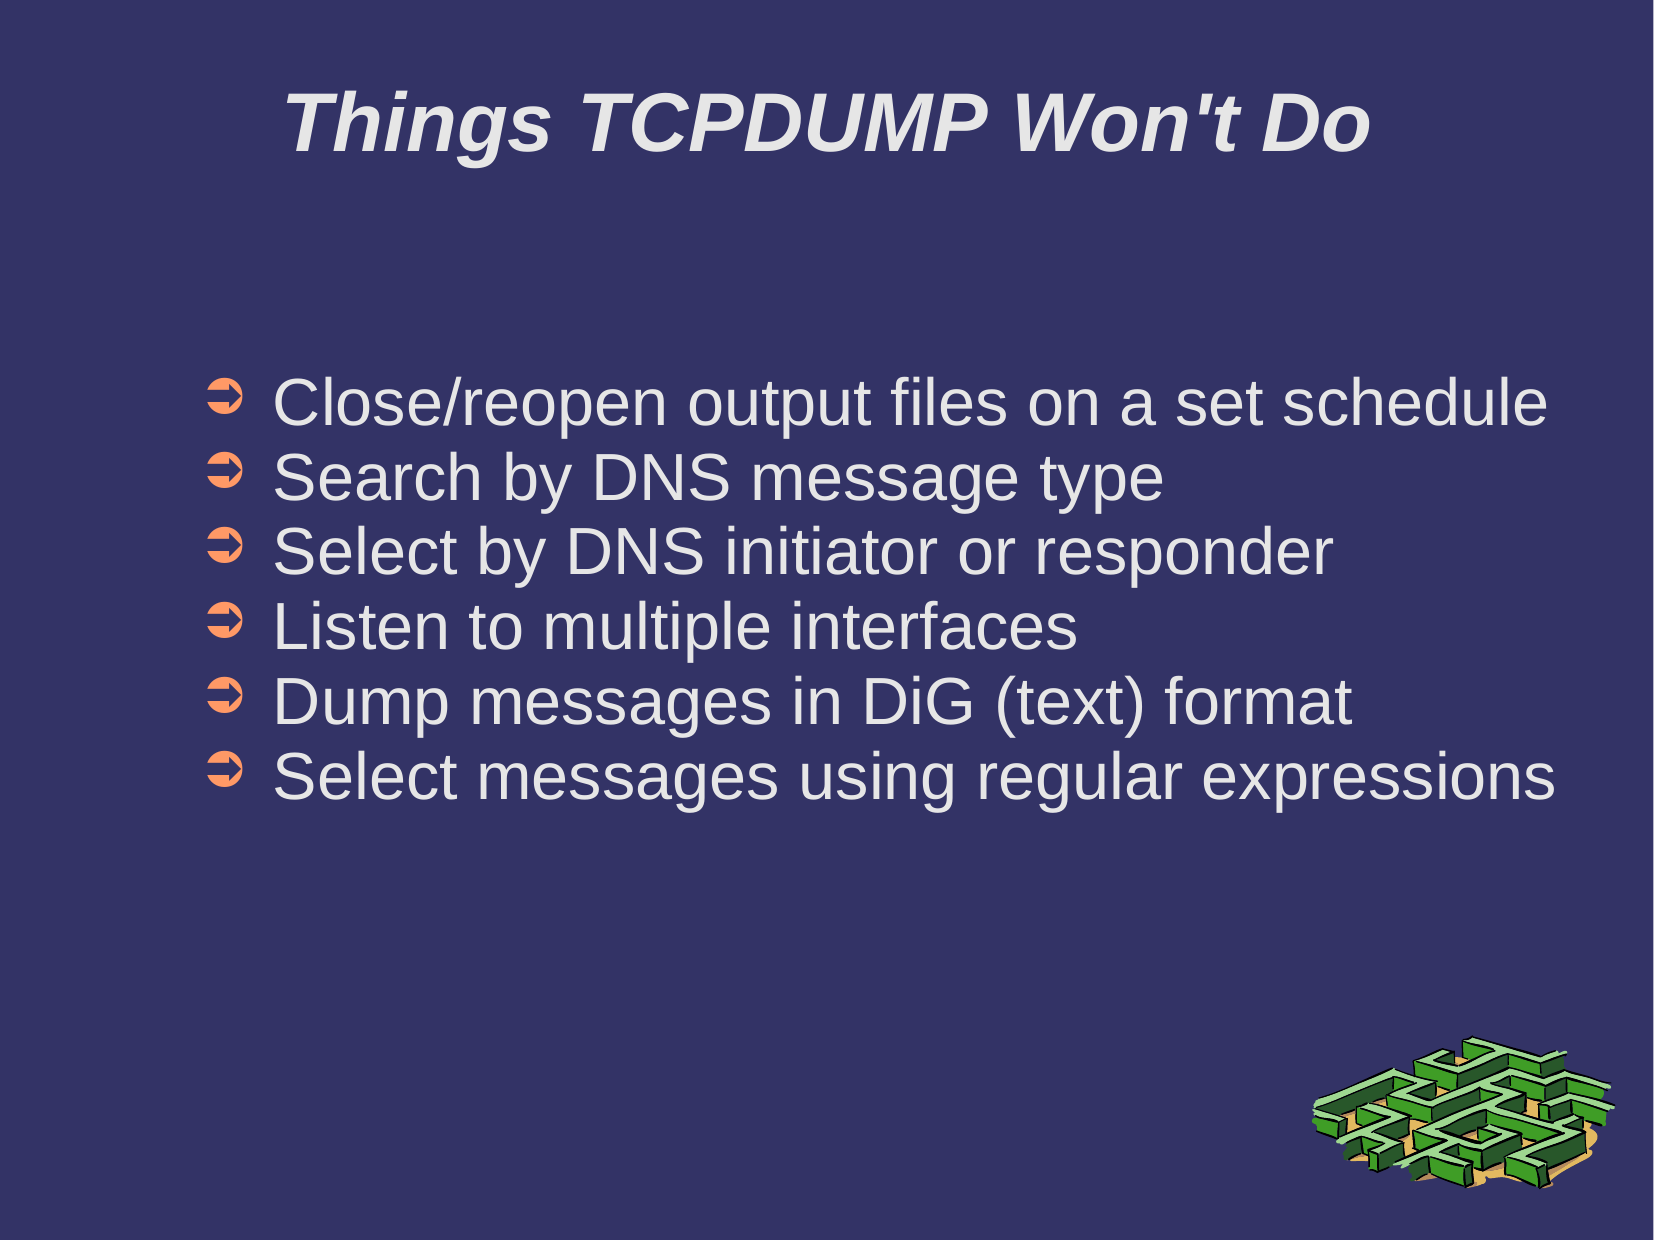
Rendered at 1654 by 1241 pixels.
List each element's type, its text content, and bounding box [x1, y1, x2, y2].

list Close/reopen output files on a set schedule Search by DNS message type Select by DNS initiator or responder Listen to multiple interfaces Dump messages in DiG (text) format Select messages using regular expressions [178, 364, 1570, 1147]
title Things TCPDUMP Won't Do [121, 19, 1534, 227]
